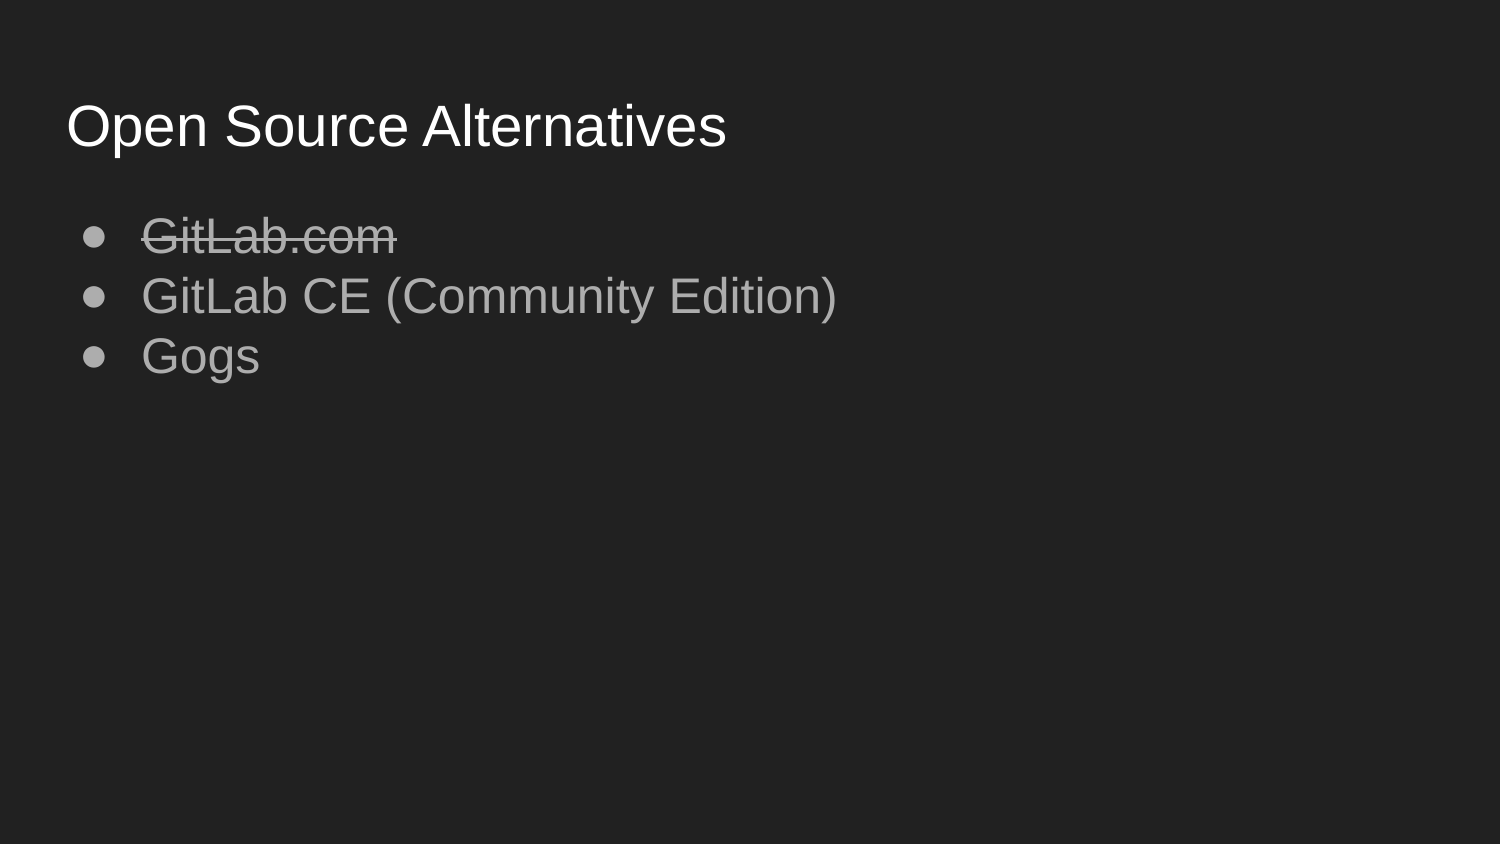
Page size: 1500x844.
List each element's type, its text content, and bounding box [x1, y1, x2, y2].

list GitLab.com GitLab CE (Community Edition) Gogs [51, 189, 1449, 750]
title Open Source Alternatives [51, 72, 1449, 167]
